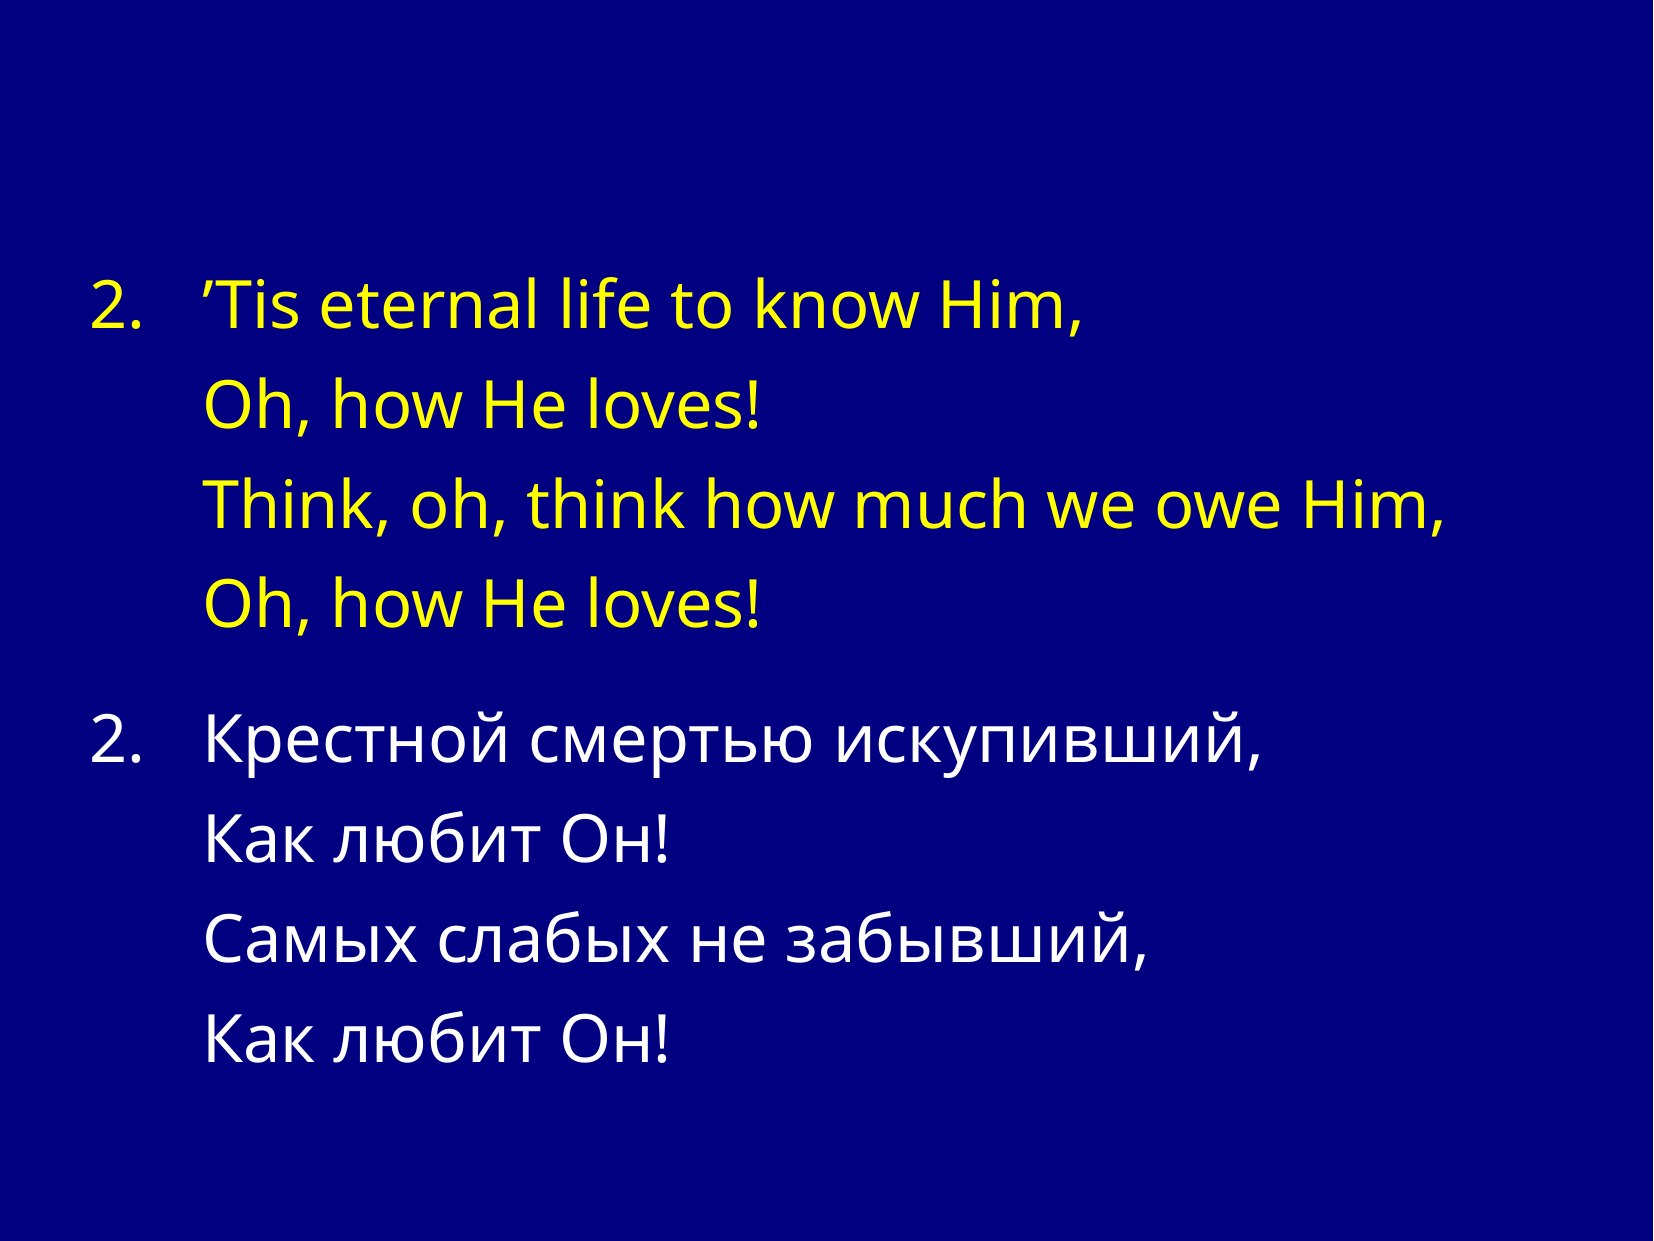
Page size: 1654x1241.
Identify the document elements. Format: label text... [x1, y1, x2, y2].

text_box 2. ’Tis eternal life to know Him, Oh, how He loves! Think, oh, think how much we owe Him, Oh, how He loves! [75, 150, 1653, 638]
text_box 2. Крестной смертью искупивший, Как любит Он! Самых слабых не забывший, Как любит Он! [75, 675, 1576, 1163]
